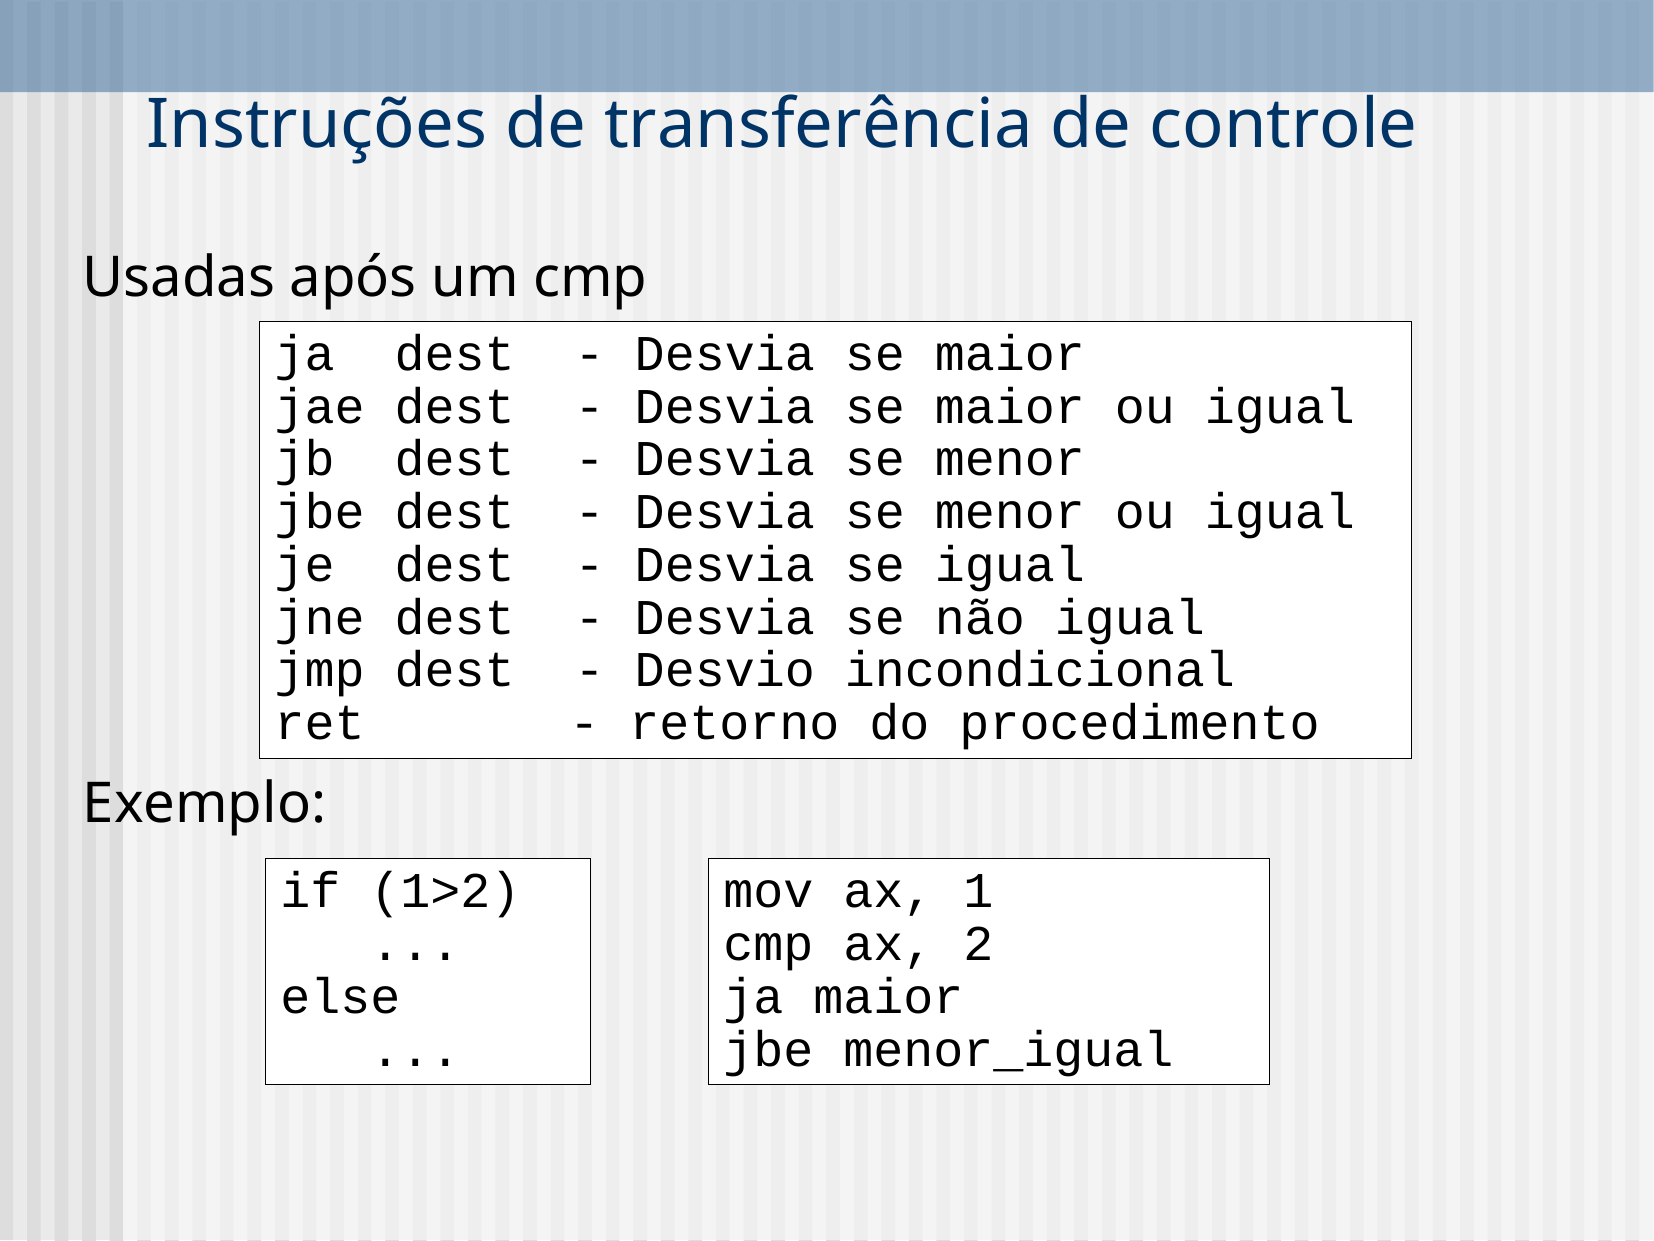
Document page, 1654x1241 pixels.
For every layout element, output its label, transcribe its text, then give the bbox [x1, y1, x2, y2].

text_box ja dest - Desvia se maior jae dest - Desvia se maior ou igual jb dest - Desvia se menor jbe dest - Desvia se menor ou igual je dest - Desvia se igual jne dest - Desvia se não igual jmp dest - Desvio incondicional ret - retorno do procedimento [259, 321, 1412, 740]
text_box if (1>2) ... else ... [265, 858, 591, 1078]
text_box mov ax, 1 cmp ax, 2 ja maior jbe menor_igual [708, 858, 1270, 1078]
list Exemplo: [82, 761, 1571, 851]
list Usadas após um cmp [82, 236, 1571, 325]
title Instruções de transferência de controle [146, 36, 1536, 204]
